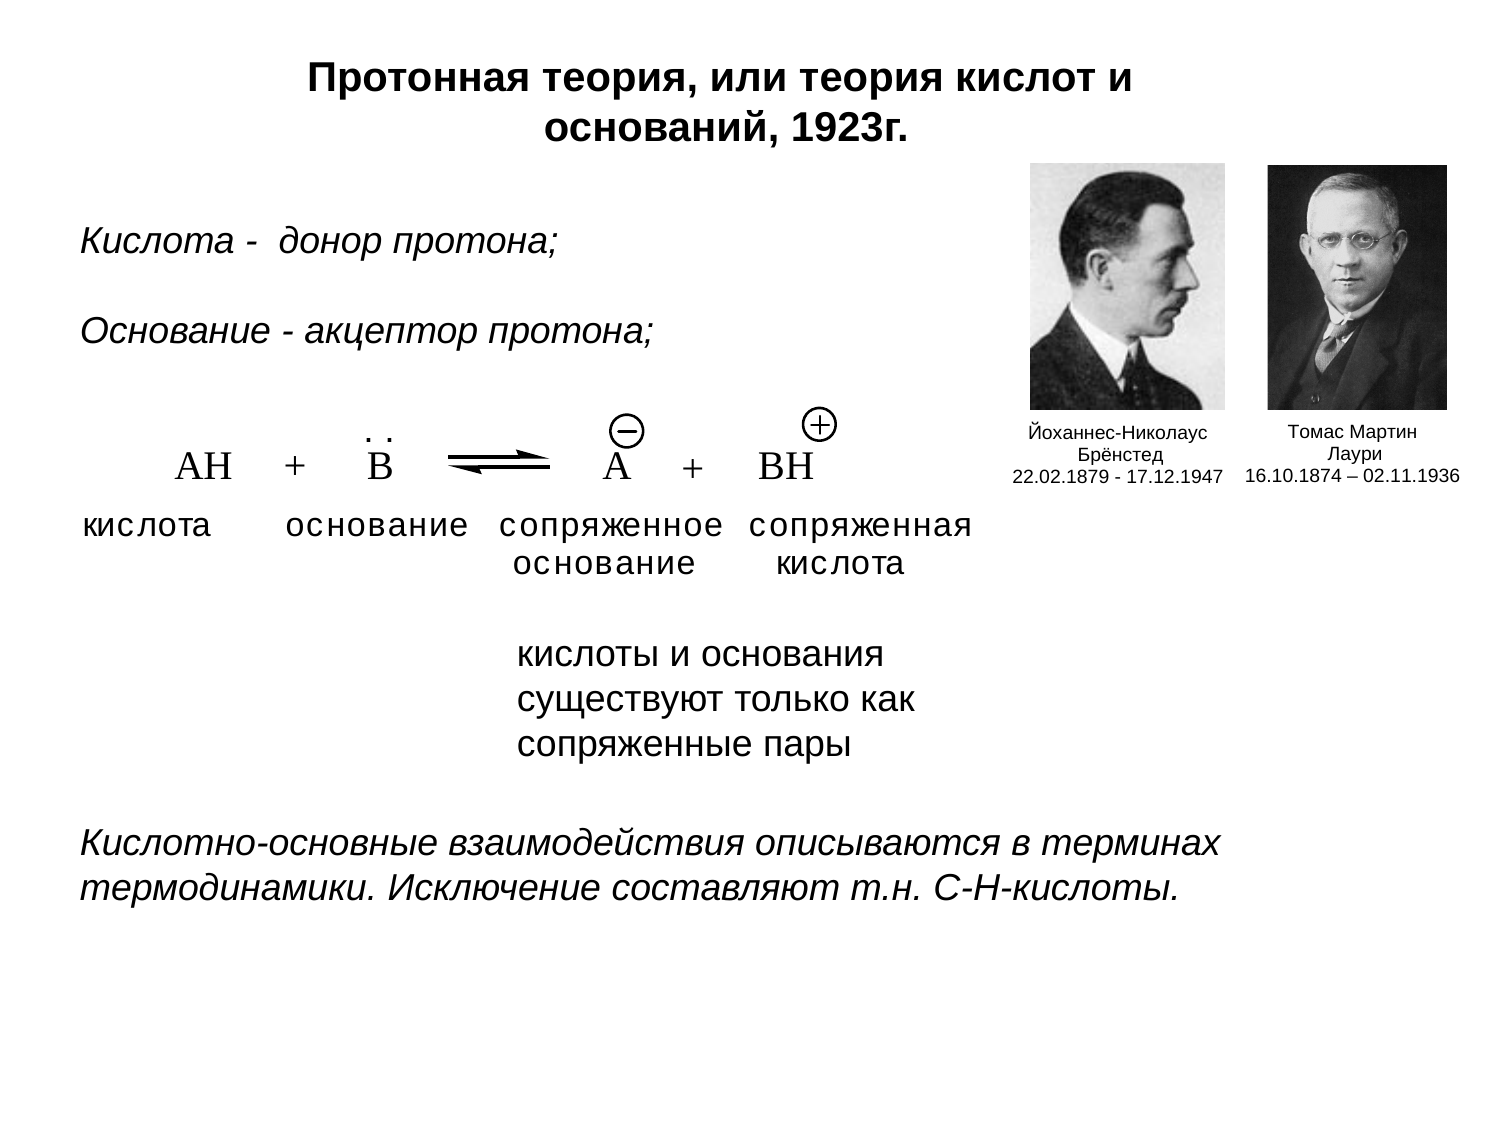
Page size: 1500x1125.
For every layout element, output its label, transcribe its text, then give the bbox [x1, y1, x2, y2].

text_box Кислотно-основные взаимодействия описываются в терминах термодинамики. Исключение составляют т.н. С-Н-кислоты. [64, 810, 1247, 917]
text_box Кислота - донор протона; Основание - акцептор протона; [64, 208, 682, 359]
text_box . . [348, 397, 411, 458]
chart [1009, 160, 1465, 493]
text_box Протонная теория, или теория кислот и оснований, 1923г. [29, 42, 1424, 159]
chart [76, 397, 975, 594]
text_box кислоты и основания существуют только как сопряженные пары [501, 621, 1010, 772]
